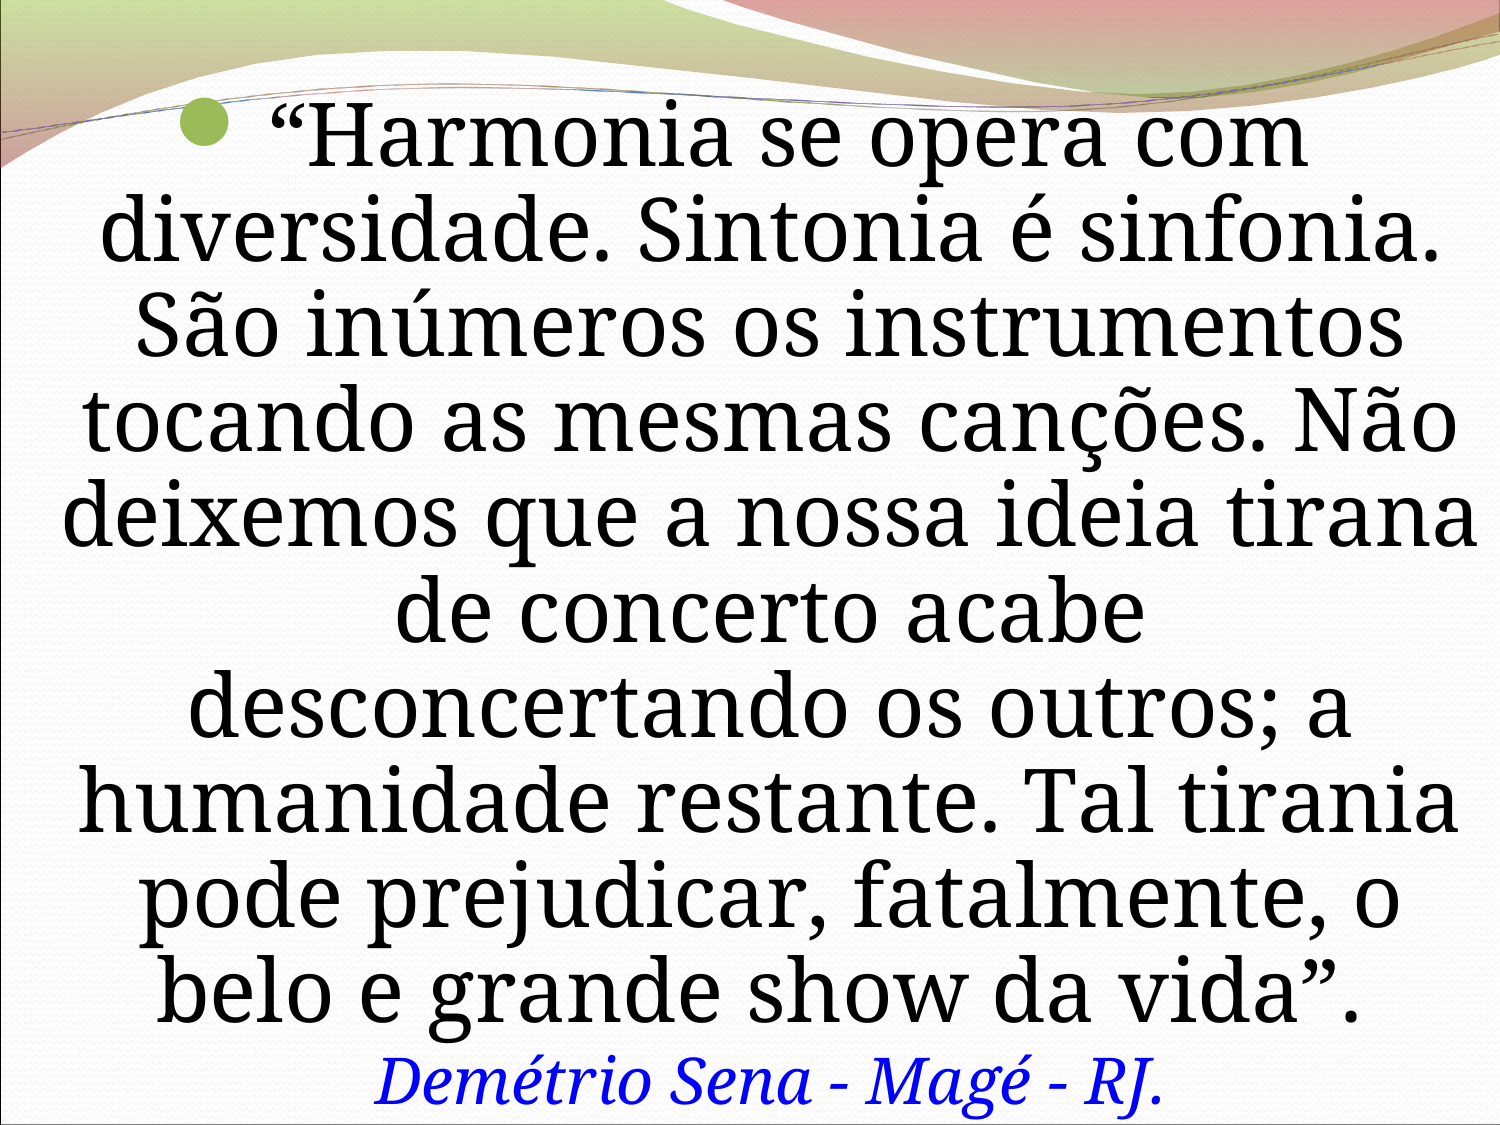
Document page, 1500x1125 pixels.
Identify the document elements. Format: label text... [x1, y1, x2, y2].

list “Harmonia se opera com diversidade. Sintonia é sinfonia. São inúmeros os instrumentos tocando as mesmas canções. Não deixemos que a nossa ideia tirana de concerto acabe desconcertando os outros; a humanidade restante. Tal tirania pode prejudicar, fatalmente, o belo e grande show da vida”. Demétrio Sena - Magé - RJ. [0, 82, 1500, 1125]
picture [0, 0, 1500, 82]
